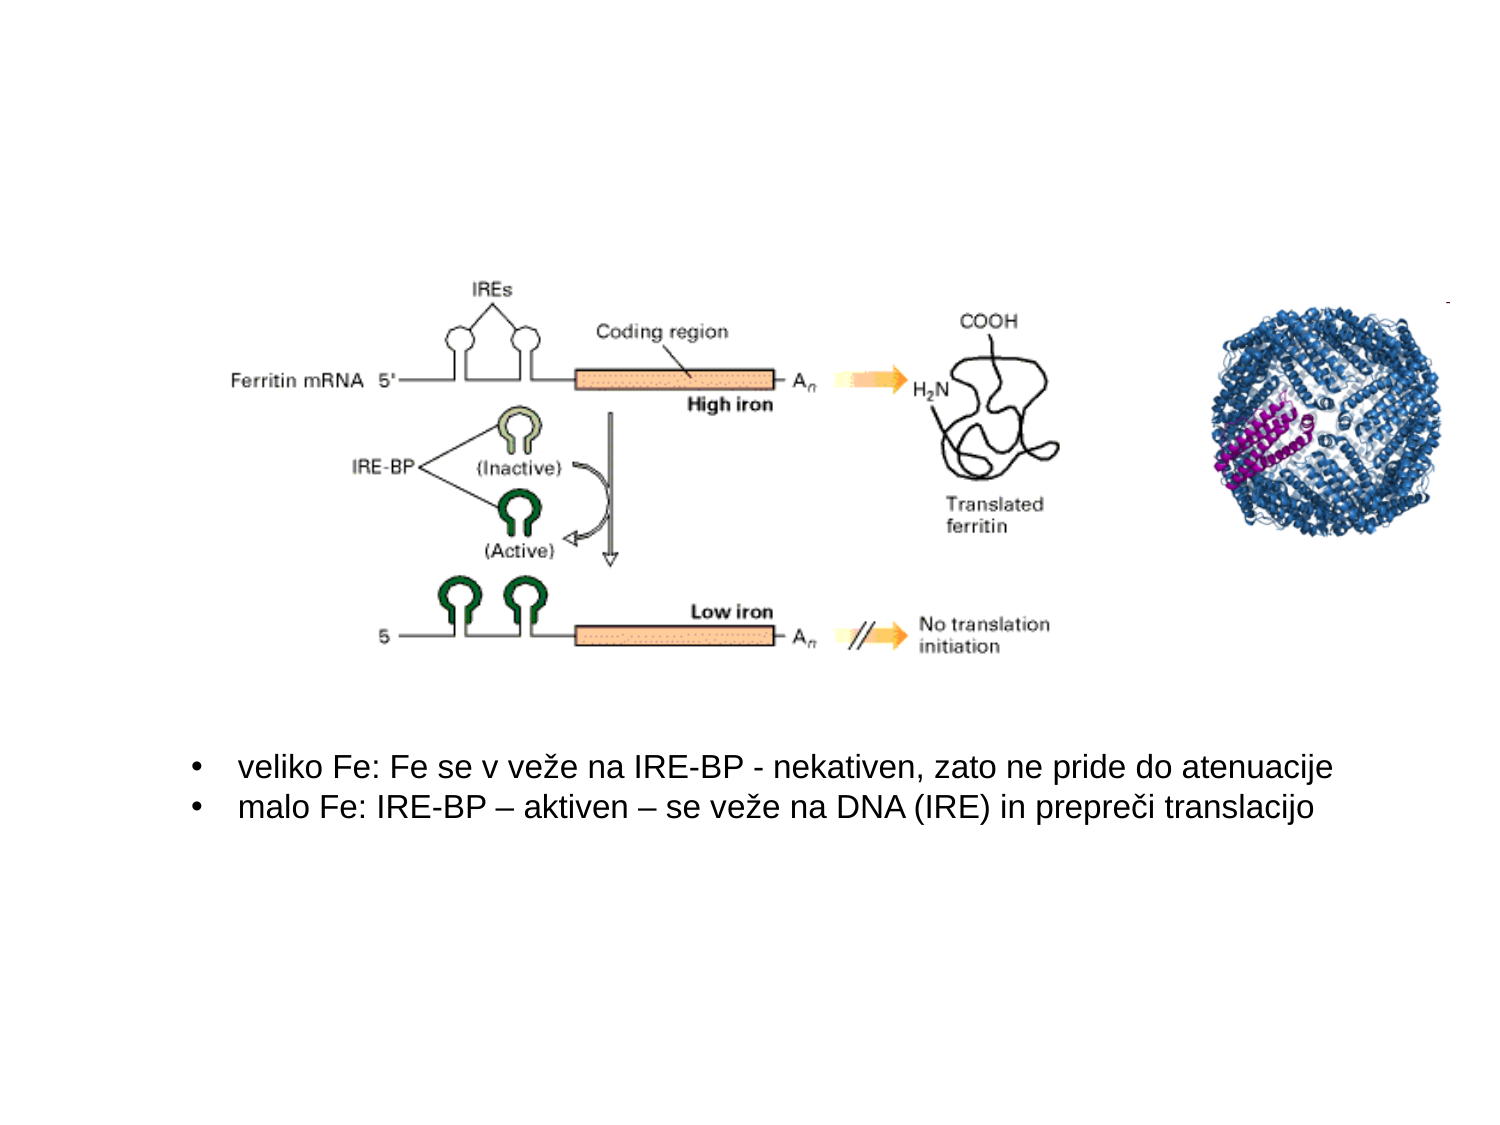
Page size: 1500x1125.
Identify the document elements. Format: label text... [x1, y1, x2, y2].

text_box veliko Fe: Fe se v veže na IRE-BP - nekativen, zato ne pride do atenuacije malo Fe: IRE-BP – aktiven – se veže na DNA (IRE) in prepreči translacijo [176, 738, 1351, 834]
picture [206, 267, 1450, 675]
